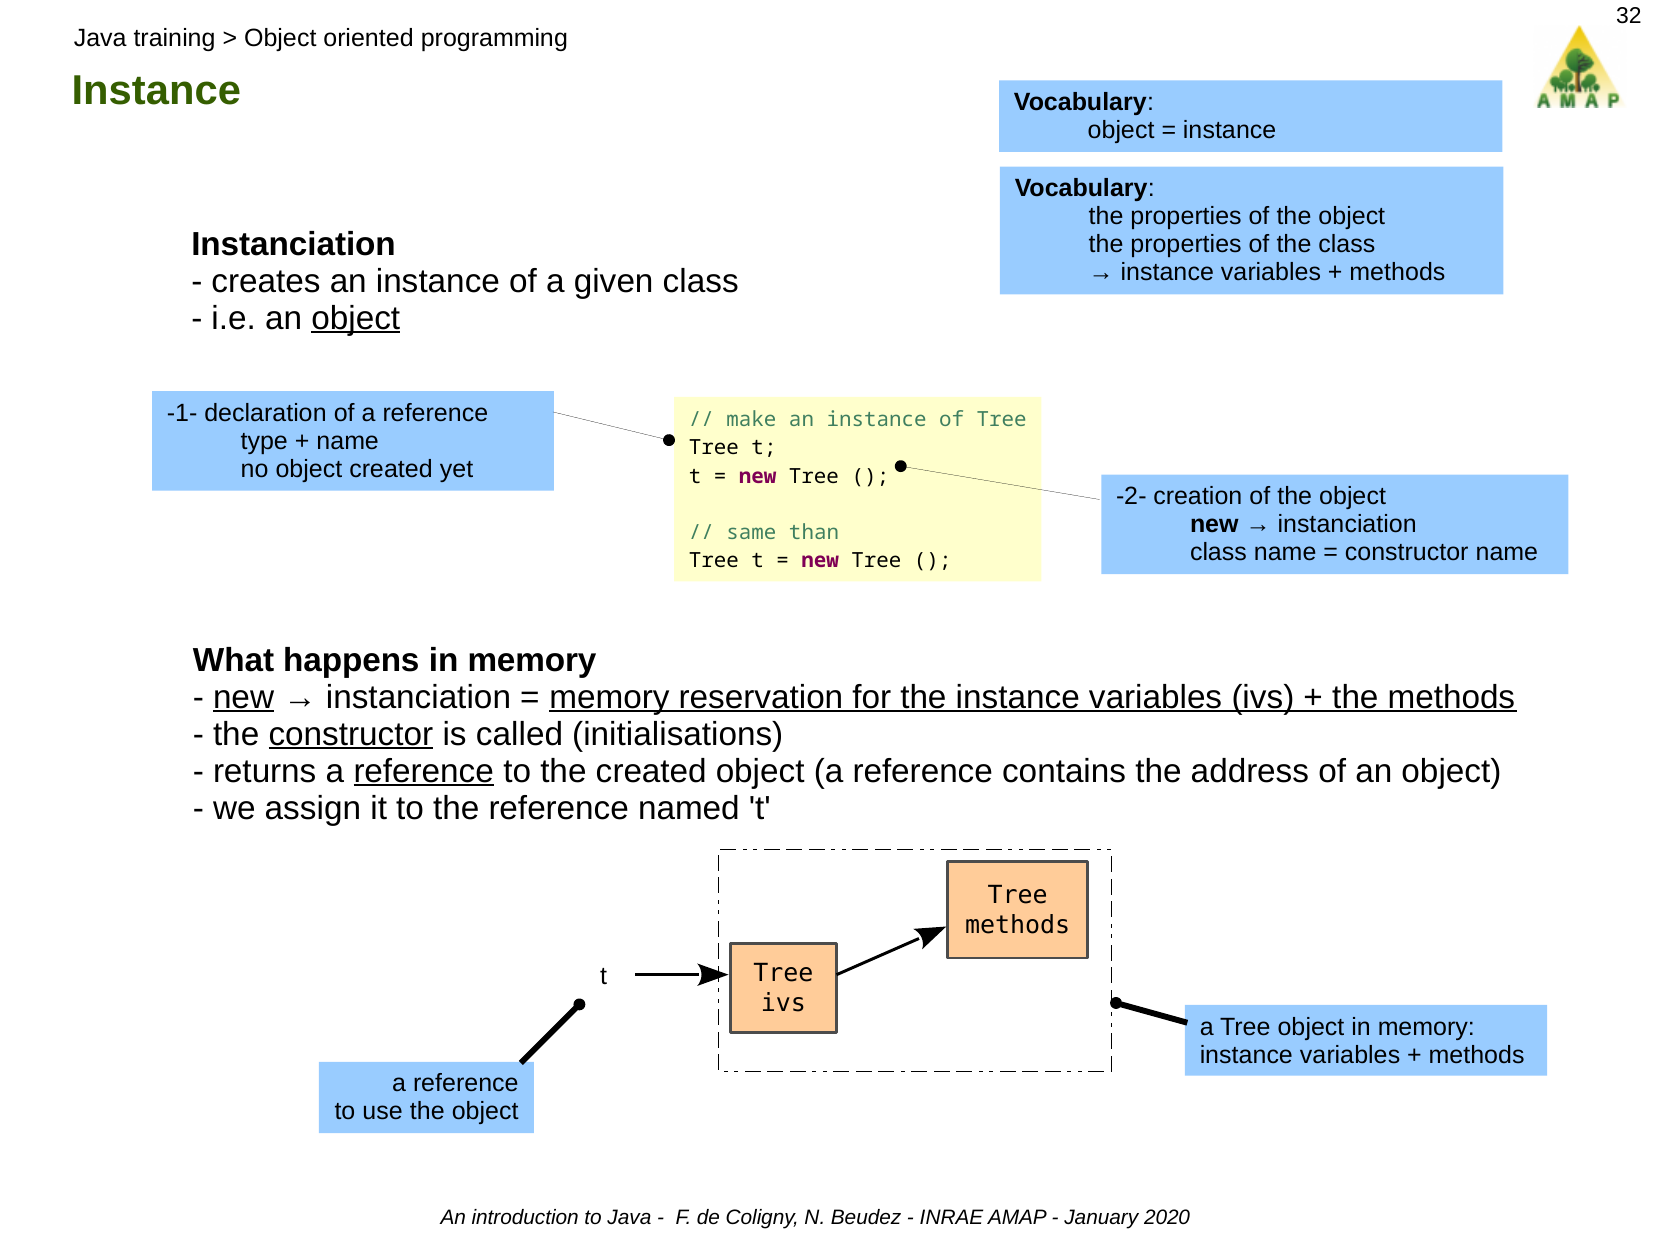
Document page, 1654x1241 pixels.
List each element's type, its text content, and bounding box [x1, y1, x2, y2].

text_box Vocabulary: the properties of the object the properties of the class → instance variables + methods [999, 166, 1504, 295]
text_box Tree ivs [730, 943, 837, 1033]
text_box Vocabulary: object = instance [999, 80, 1503, 152]
text_box // make an instance of Tree Tree t; t = new Tree (); // same than Tree t = new Tree (); [674, 396, 1042, 559]
text_box -2- creation of the object new → instanciation class name = constructor name [1101, 474, 1569, 575]
text_box Java training > Object oriented programming [59, 16, 1004, 60]
text_box Instance [56, 59, 1120, 121]
text_box a reference to use the object [318, 1061, 534, 1134]
text_box -1- declaration of a reference type + name no object created yet [152, 391, 554, 491]
text_box Instanciation - creates an instance of a given class - i.e. an object [176, 218, 1454, 346]
picture [1533, 25, 1627, 108]
text_box t [585, 954, 636, 1002]
text_box What happens in memory - new → instanciation = memory reservation for the instance variables (ivs) + the methods - the constructor is called (initialisations) - returns a reference to the created object (a reference contains the address of an object) - we assign it to the reference named 't' [178, 633, 1564, 837]
text_box a Tree object in memory: instance variables + methods [1184, 1004, 1548, 1076]
text_box Tree methods [947, 861, 1088, 958]
